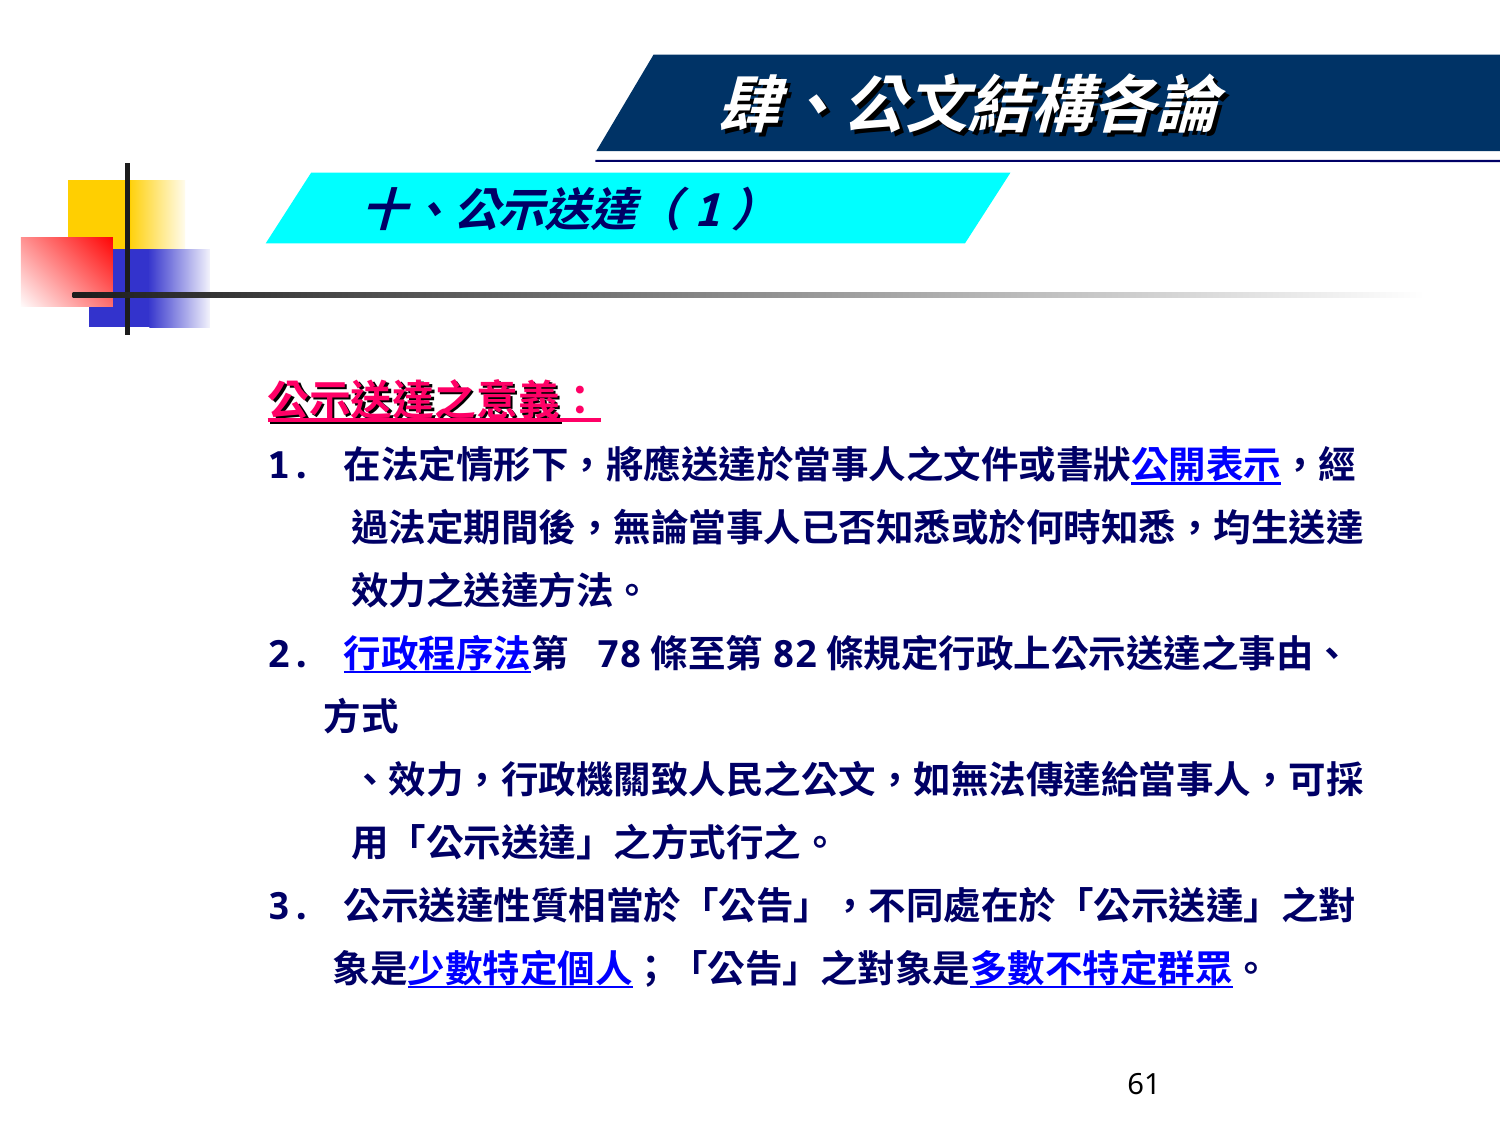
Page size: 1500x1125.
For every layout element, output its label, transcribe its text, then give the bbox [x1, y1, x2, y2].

text_box 十、公示送達（1） [265, 172, 1011, 244]
text_box 肆、公文結構各論 [596, 54, 1500, 152]
text_box 公示送達之意義： 1. 在法定情形下，將應送達於當事人之文件或書狀公開表示，經 過法定期間後，無論當事人已否知悉或於何時知悉，均生送達 效力之送達方法。 2. 行政程序法第 78條至第82條規定行政上公示送達之事由、方式 、效力，行政機關致人民之公文，如無法傳達給當事人，可採 用「公示送達」之方式行之。 3. 公示送達性質相當於「公告」，不同處在於「公示送達」之對 象是少數特定個人；「公告」之對象是多數不特定群眾。 [253, 339, 1397, 998]
text_box [1112, 1037, 1426, 1113]
